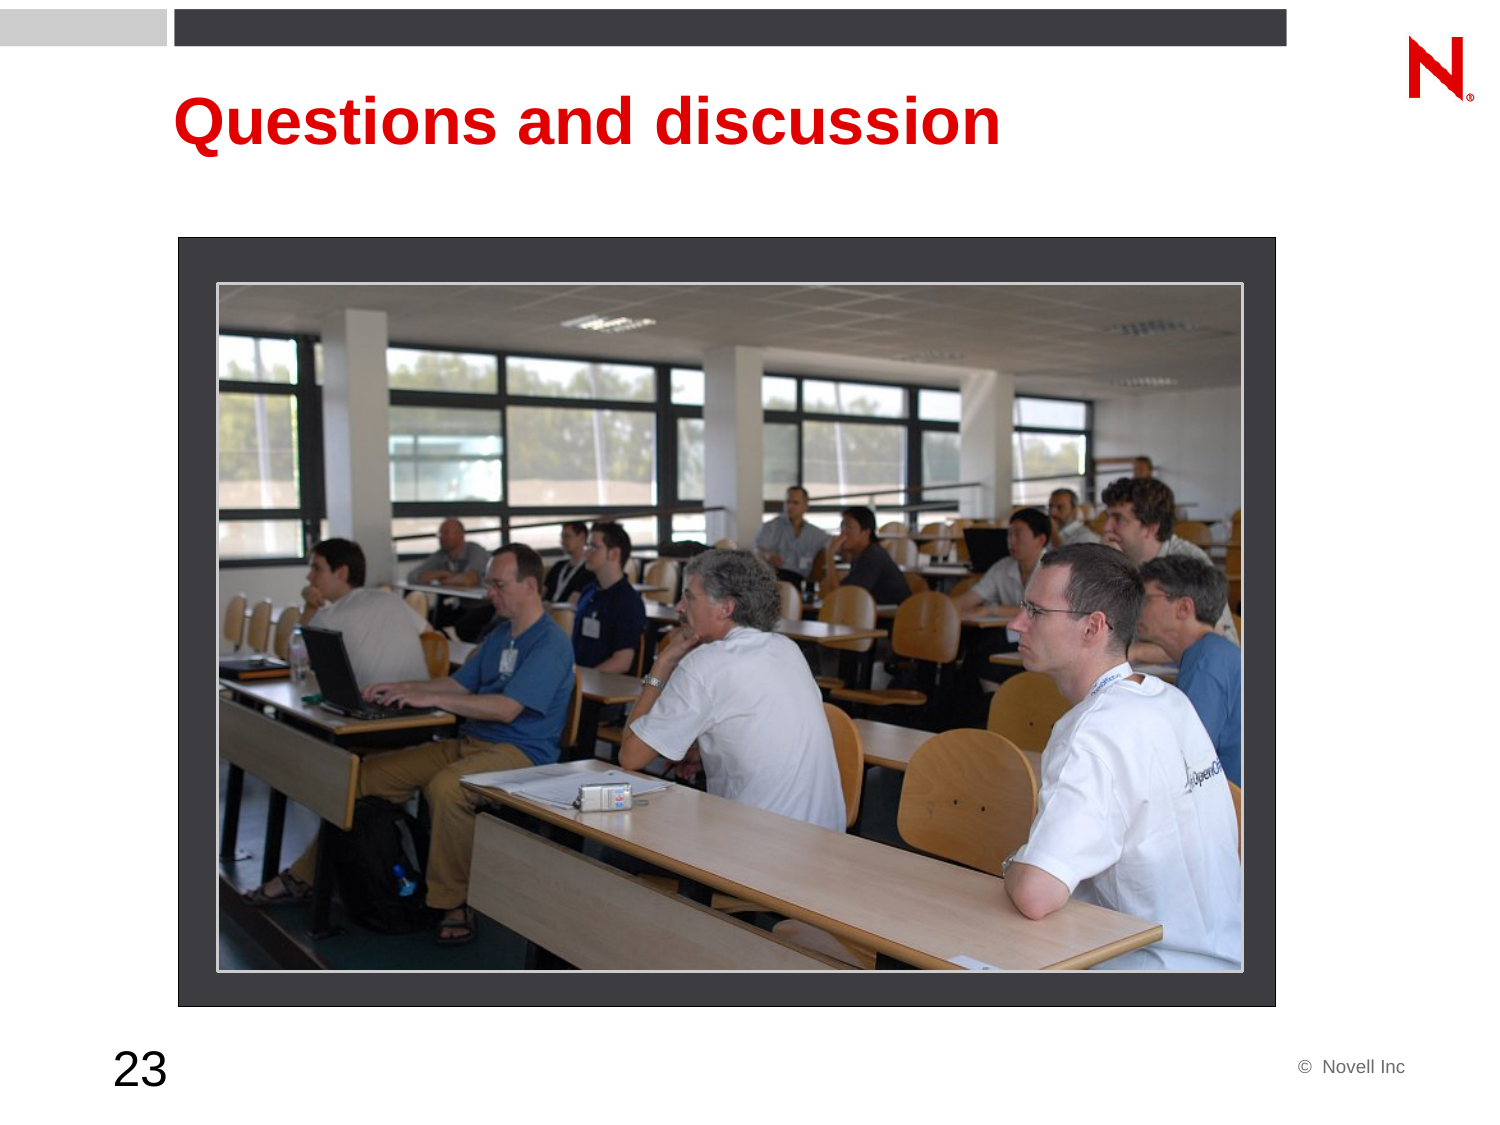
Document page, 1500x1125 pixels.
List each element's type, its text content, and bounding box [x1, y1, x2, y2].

picture [1404, 32, 1477, 105]
title Questions and discussion [173, 41, 1395, 205]
text_box [178, 237, 1276, 1007]
picture [218, 285, 1241, 970]
